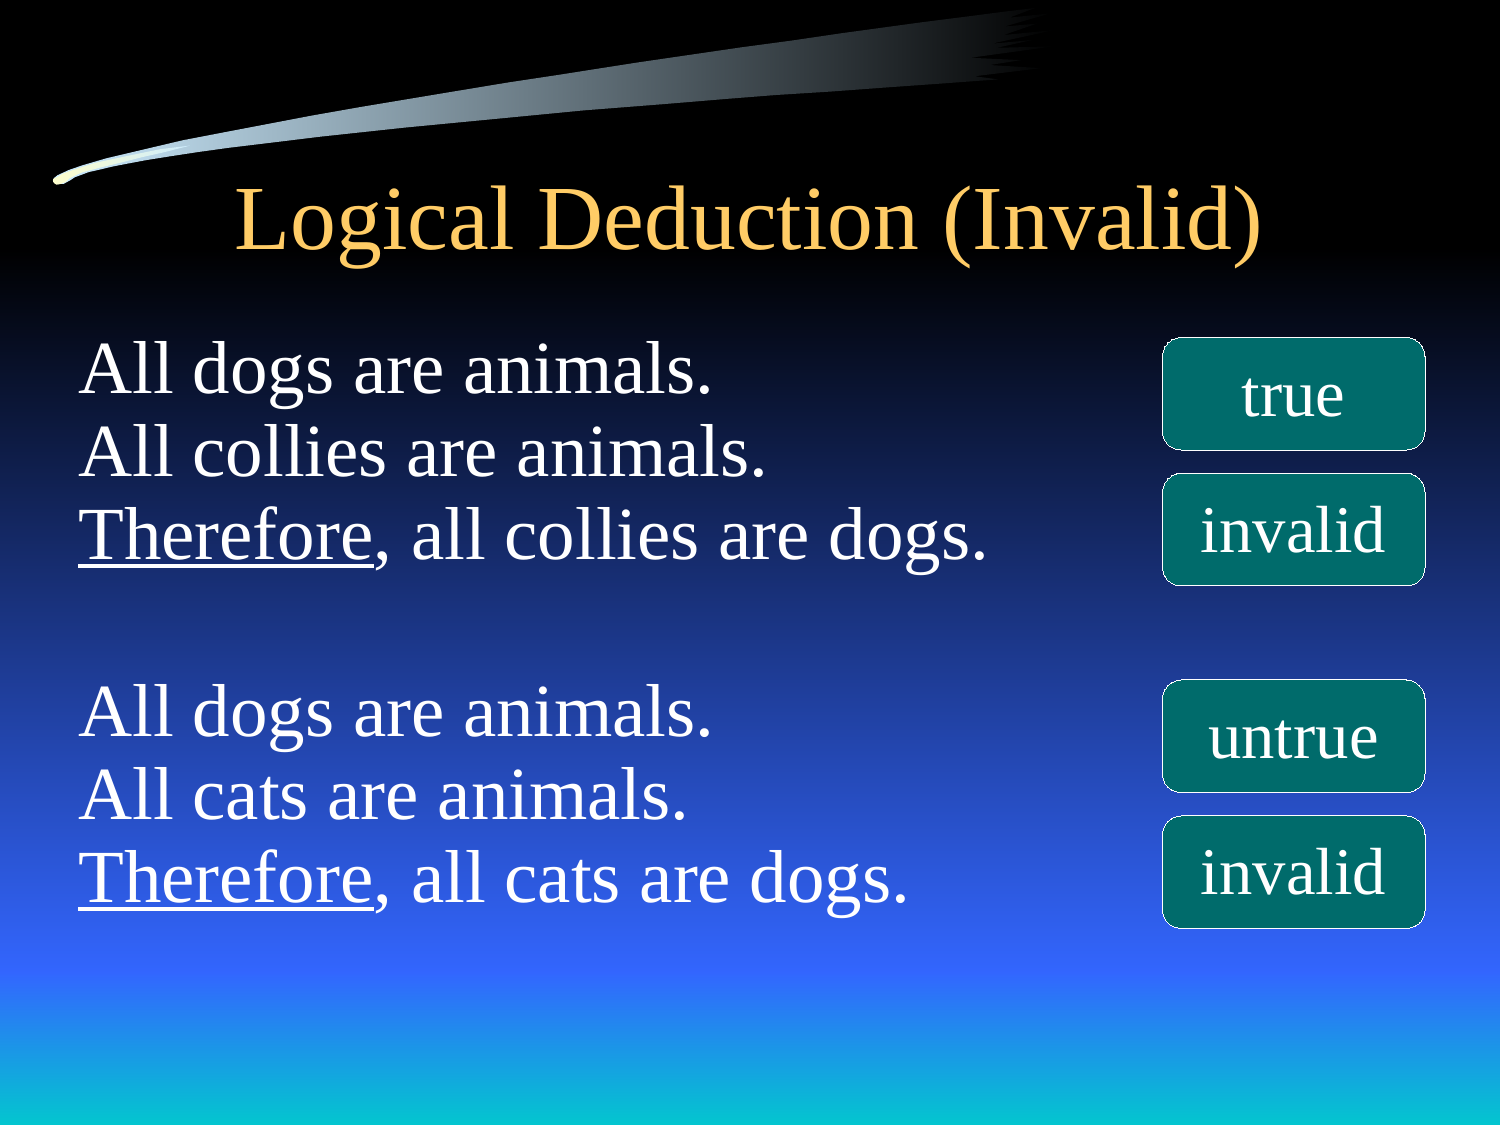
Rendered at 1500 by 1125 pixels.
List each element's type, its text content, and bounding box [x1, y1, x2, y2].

text_box All dogs are animals. All cats are animals. Therefore, all cats are dogs. [63, 662, 1051, 946]
text_box All dogs are animals. All collies are animals. Therefore, all collies are dogs. [63, 319, 1189, 603]
text_box invalid [1162, 815, 1426, 929]
text_box true [1162, 337, 1426, 451]
text_box untrue [1162, 679, 1426, 793]
text_box invalid [1162, 473, 1426, 586]
title Logical Deduction (Invalid) [112, 117, 1388, 321]
